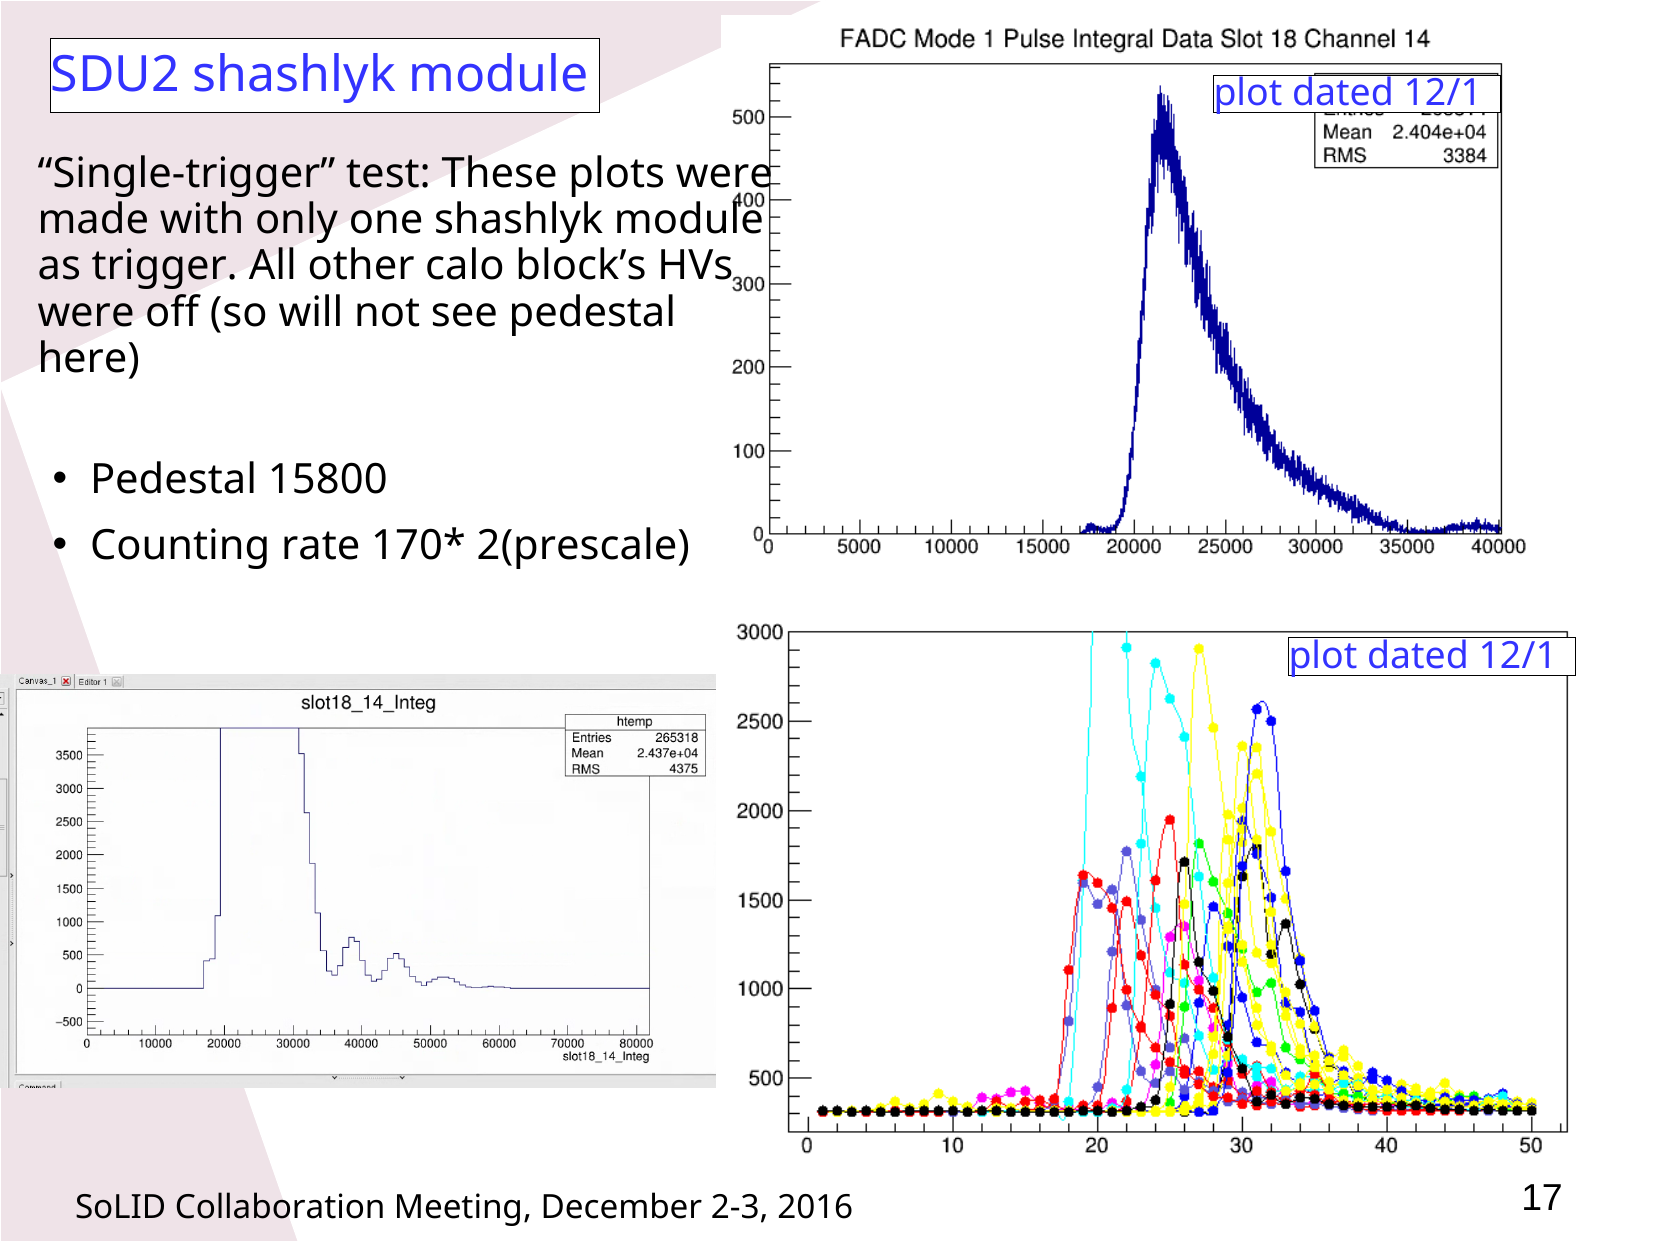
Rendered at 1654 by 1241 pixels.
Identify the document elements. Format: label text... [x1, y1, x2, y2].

text_box plot dated 12/1 [1213, 75, 1501, 113]
text_box SDU2 shashlyk module [50, 38, 600, 113]
picture [721, 15, 1538, 563]
picture [725, 601, 1576, 1163]
text_box plot dated 12/1 [1288, 637, 1576, 676]
text_box Pedestal 15800 Counting rate 170* 2(prescale) [37, 450, 725, 601]
picture [0, 674, 716, 1088]
text_box “Single-trigger” test: These plots were made with only one shashlyk module as trigger. All other calo block’s HVs were off (so will not see pedestal here) [37, 149, 788, 386]
